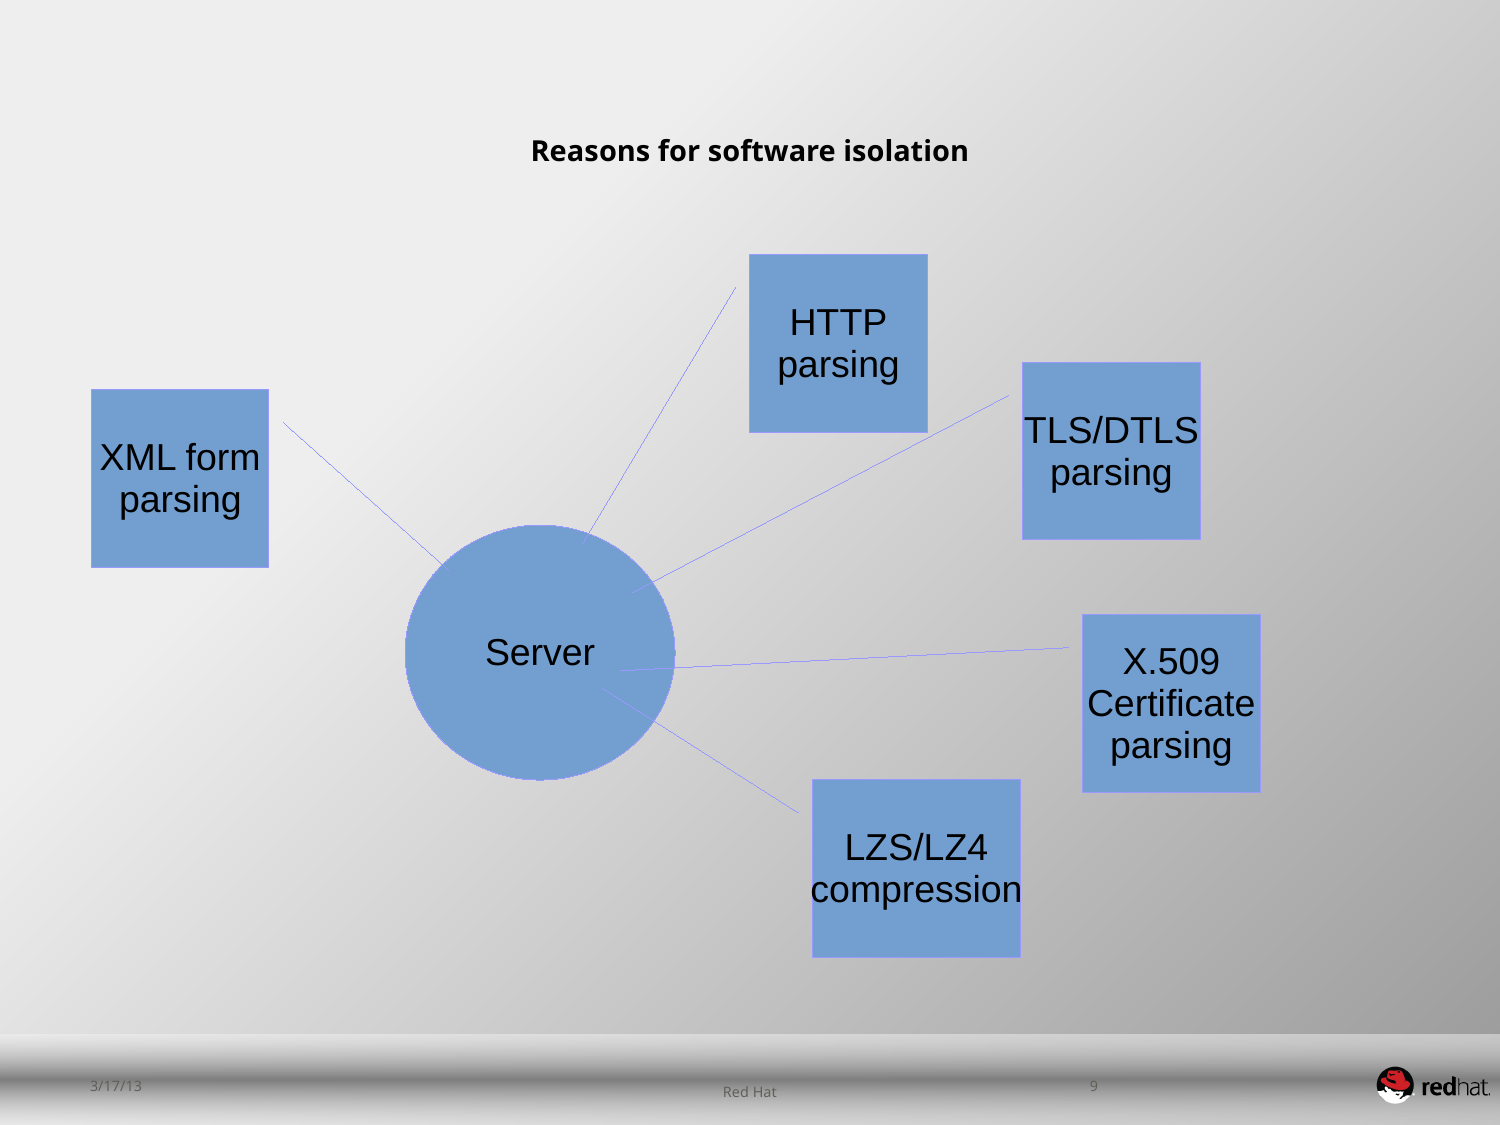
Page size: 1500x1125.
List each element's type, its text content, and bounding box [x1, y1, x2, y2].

footer Red Hat [300, 1065, 1200, 1110]
slide_number <number> [1074, 1051, 1337, 1112]
text_box Server [405, 525, 676, 781]
slide_number 3/17/13 [75, 1051, 425, 1112]
text_box XML form parsing [92, 390, 269, 567]
text_box HTTP parsing [750, 255, 927, 432]
text_box LZS/LZ4 compression [813, 780, 1020, 957]
text_box X.509 Certificate parsing [1083, 615, 1260, 792]
picture [1364, 1057, 1500, 1110]
text_box TLS/DTLS parsing [1023, 363, 1200, 540]
title Reasons for software isolation [75, 22, 1426, 188]
